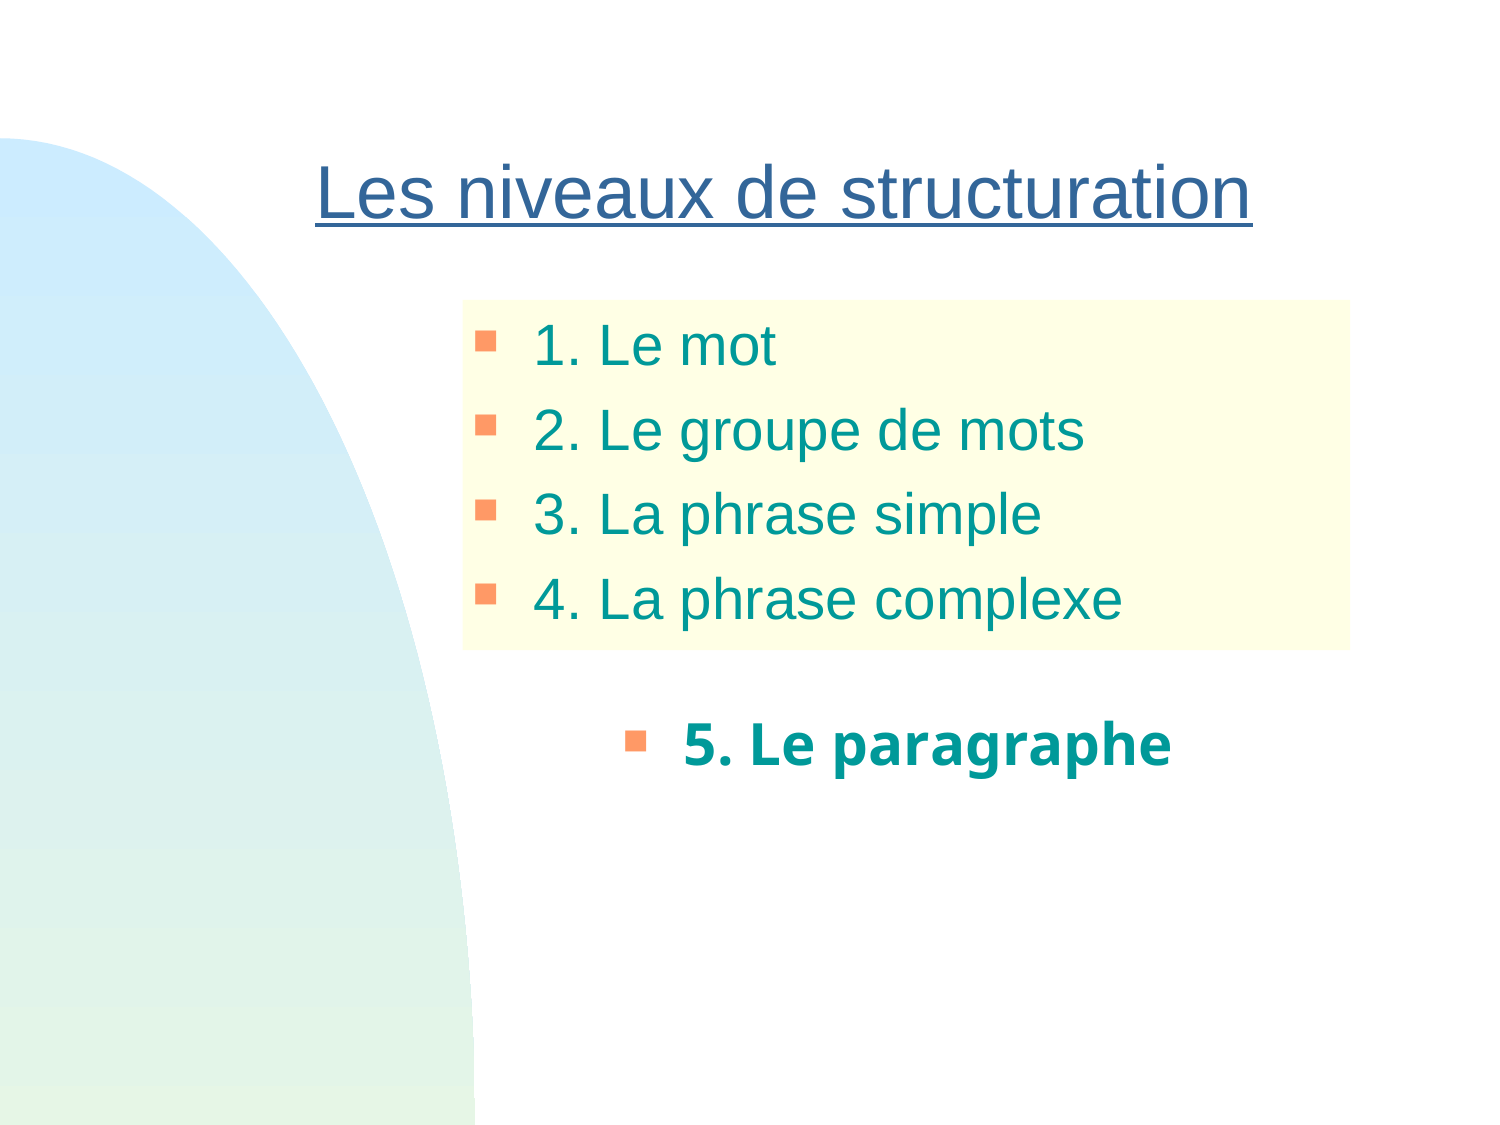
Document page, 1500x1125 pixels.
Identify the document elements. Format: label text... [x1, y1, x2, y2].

text_box 5. Le paragraphe [612, 699, 1351, 801]
title Les niveaux de structuration [299, 99, 1300, 288]
list 1. Le mot 2. Le groupe de mots 3. La phrase simple 4. La phrase complexe [462, 299, 1351, 651]
